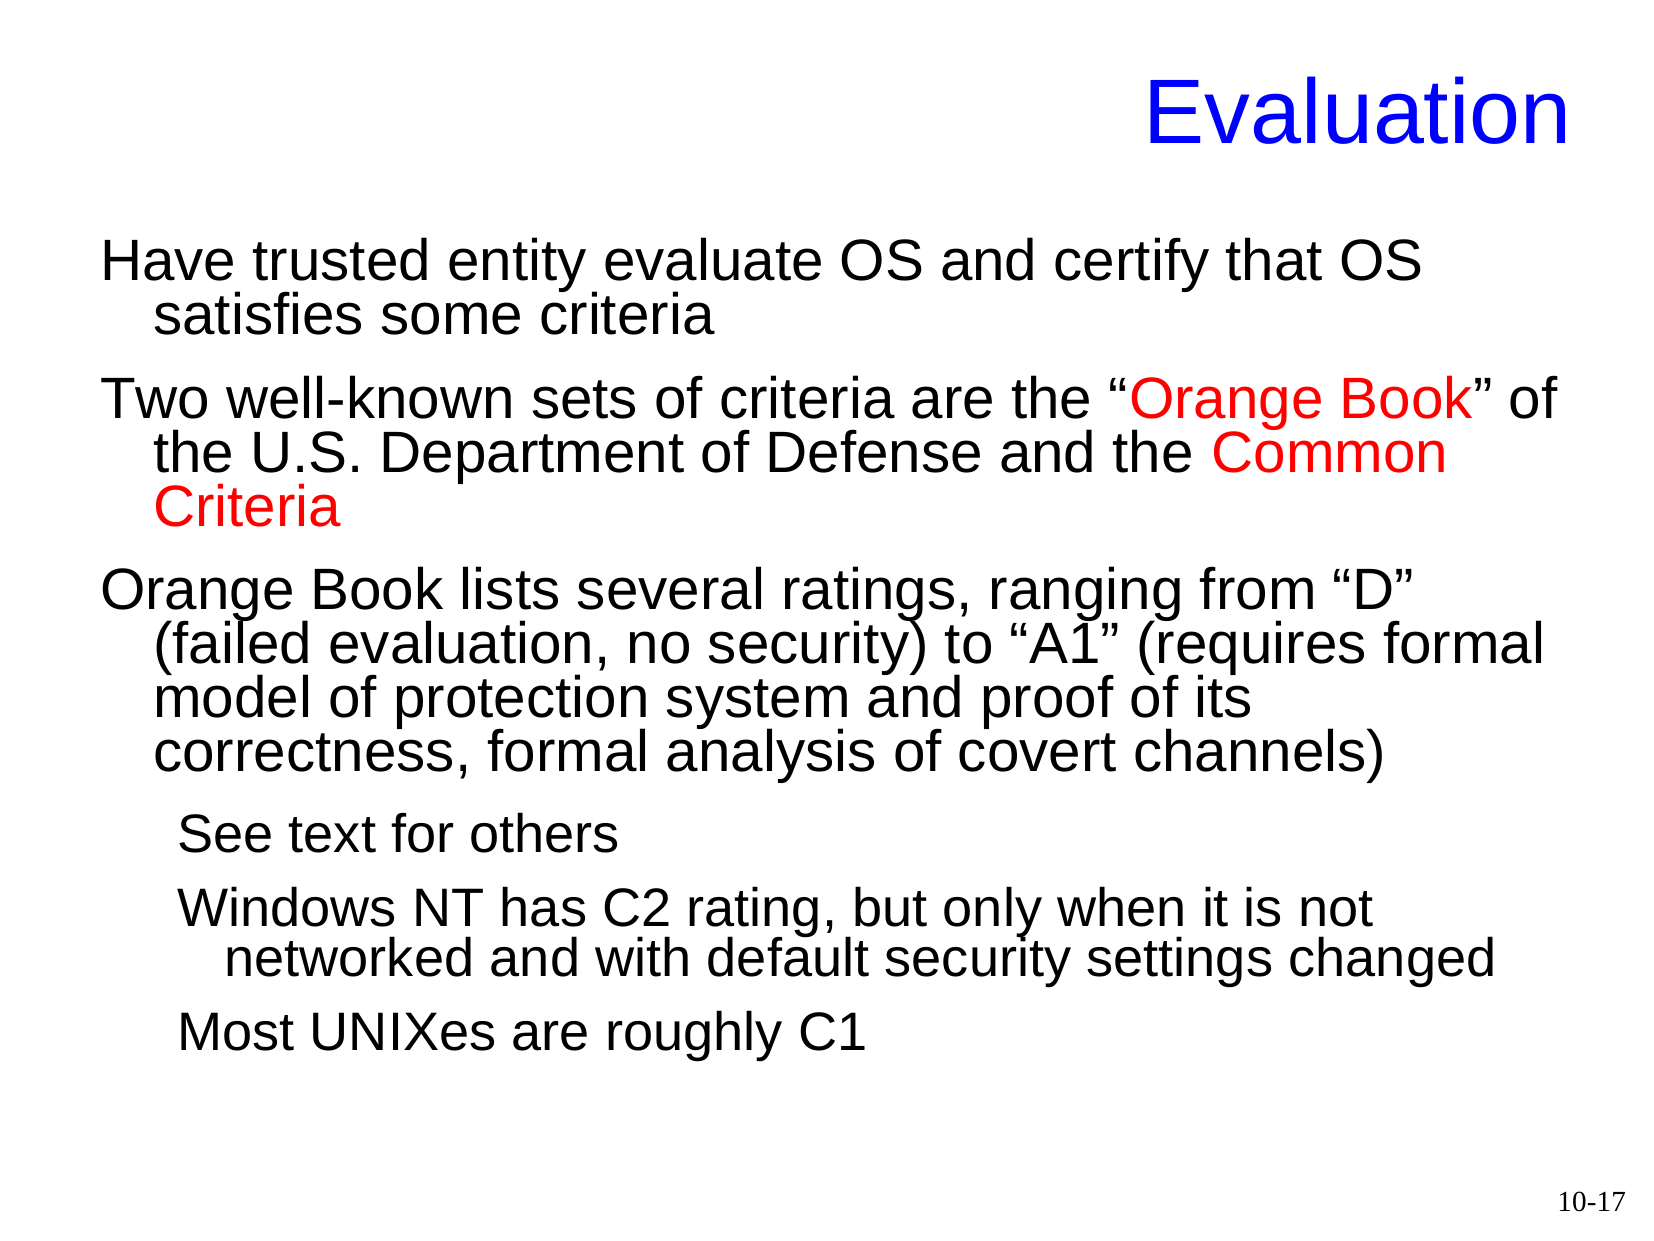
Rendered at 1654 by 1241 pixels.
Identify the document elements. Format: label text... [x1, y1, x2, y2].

title Evaluation [84, 11, 1573, 218]
list Have trusted entity evaluate OS and certify that OS satisfies some criteria Two well-known sets of criteria are the “Orange Book” of the U.S. Department of Defense and the Common Criteria Orange Book lists several ratings, ranging from “D” (failed evaluation, no security) to “A1” (requires formal model of protection system and proof of its correctness, formal analysis of covert channels) See text for others Windows NT has C2 rating, but only when it is not networked and with default security settings changed Most UNIXes are roughly C1 [82, 237, 1571, 1170]
